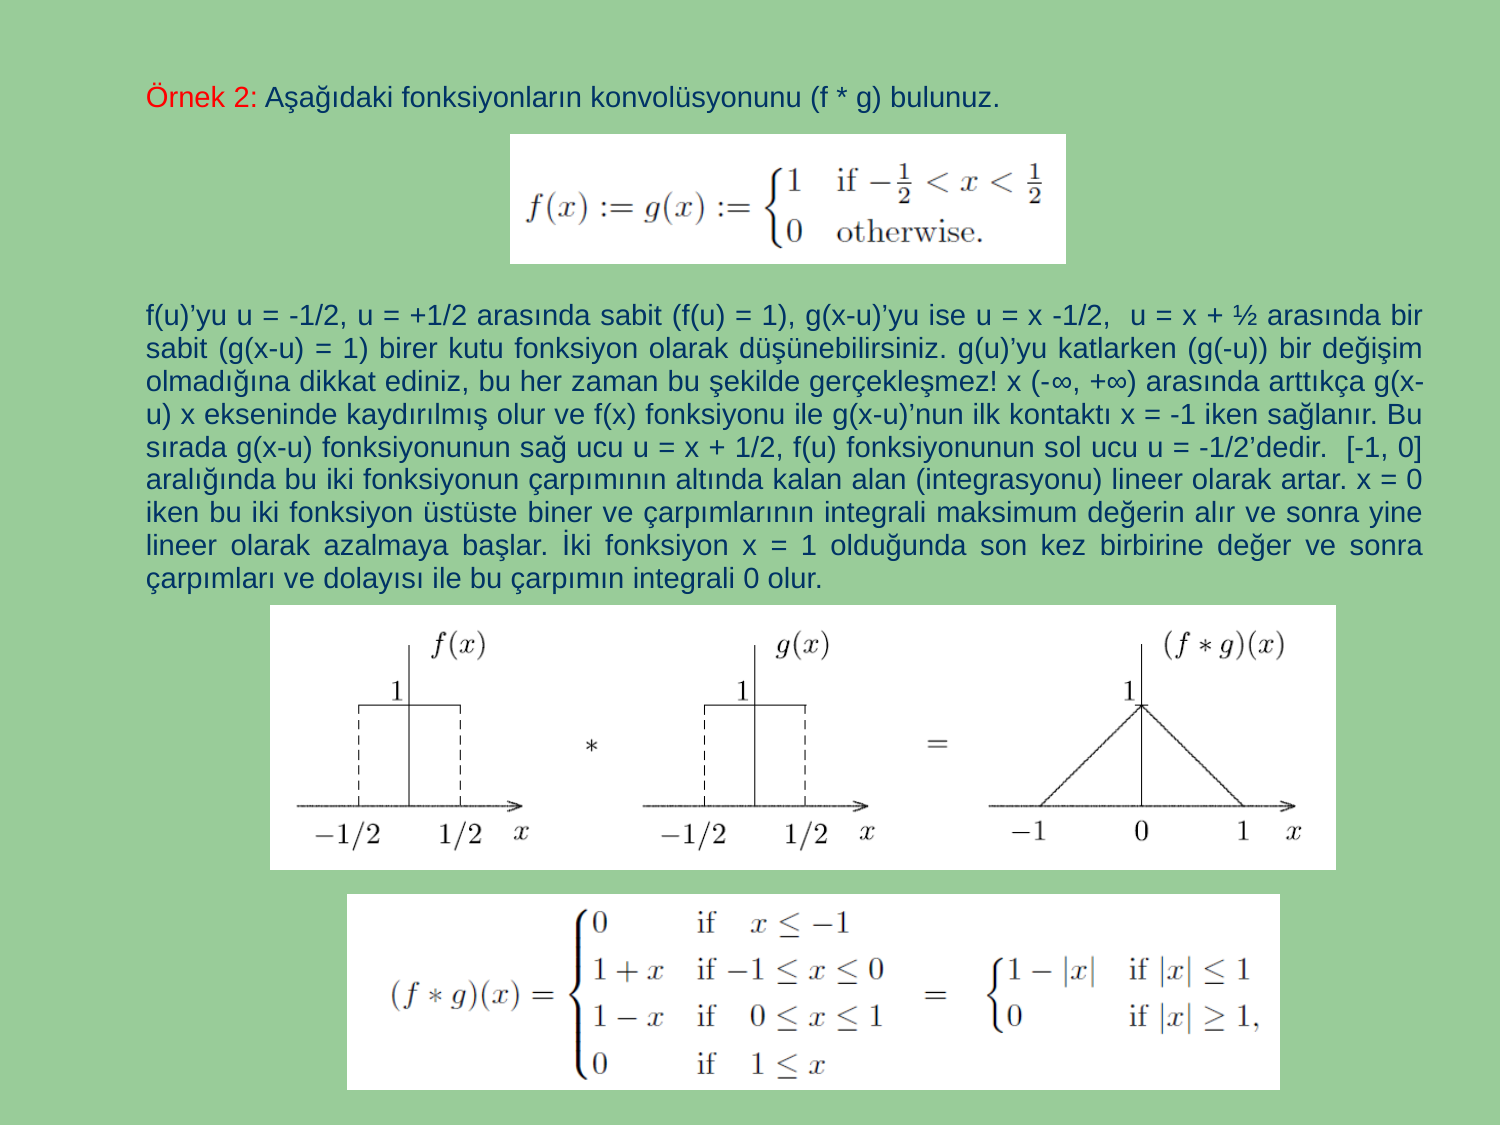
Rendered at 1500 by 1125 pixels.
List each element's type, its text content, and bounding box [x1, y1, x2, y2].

picture [347, 894, 1280, 1090]
list Örnek 2: Aşağıdaki fonksiyonların konvolüsyonunu (f * g) bulunuz. [75, 80, 1426, 127]
list f(u)’yu u = -1/2, u = +1/2 arasında sabit (f(u) = 1), g(x-u)’yu ise u = x -1/2, u = x + ½ arasında bir sabit (g(x-u) = 1) birer kutu fonksiyon olarak düşünebilirsiniz. g(u)’yu katlarken (g(-u)) bir değişim olmadığına dikkat ediniz, bu her zaman bu şekilde gerçekleşmez! x (-∞, +∞) arasında arttıkça g(x-u) x ekseninde kaydırılmış olur ve f(x) fonksiyonu ile g(x-u)’nun ilk kontaktı x = -1 iken sağlanır. Bu sırada g(x-u) fonksiyonunun sağ ucu u = x + 1/2, f(u) fonksiyonunun sol ucu u = -1/2’dedir. [-1, 0] aralığında bu iki fonksiyonun çarpımının altında kalan alan (integrasyonu) lineer olarak artar. x = 0 iken bu iki fonksiyon üstüste biner ve çarpımlarının integrali maksimum değerin alır ve sonra yine lineer olarak azalmaya başlar. İki fonksiyon x = 1 olduğunda son kez birbirine değer ve sonra çarpımları ve dolayısı ile bu çarpımın integrali 0 olur. [75, 299, 1426, 595]
picture [270, 605, 1336, 871]
picture [510, 134, 1066, 264]
